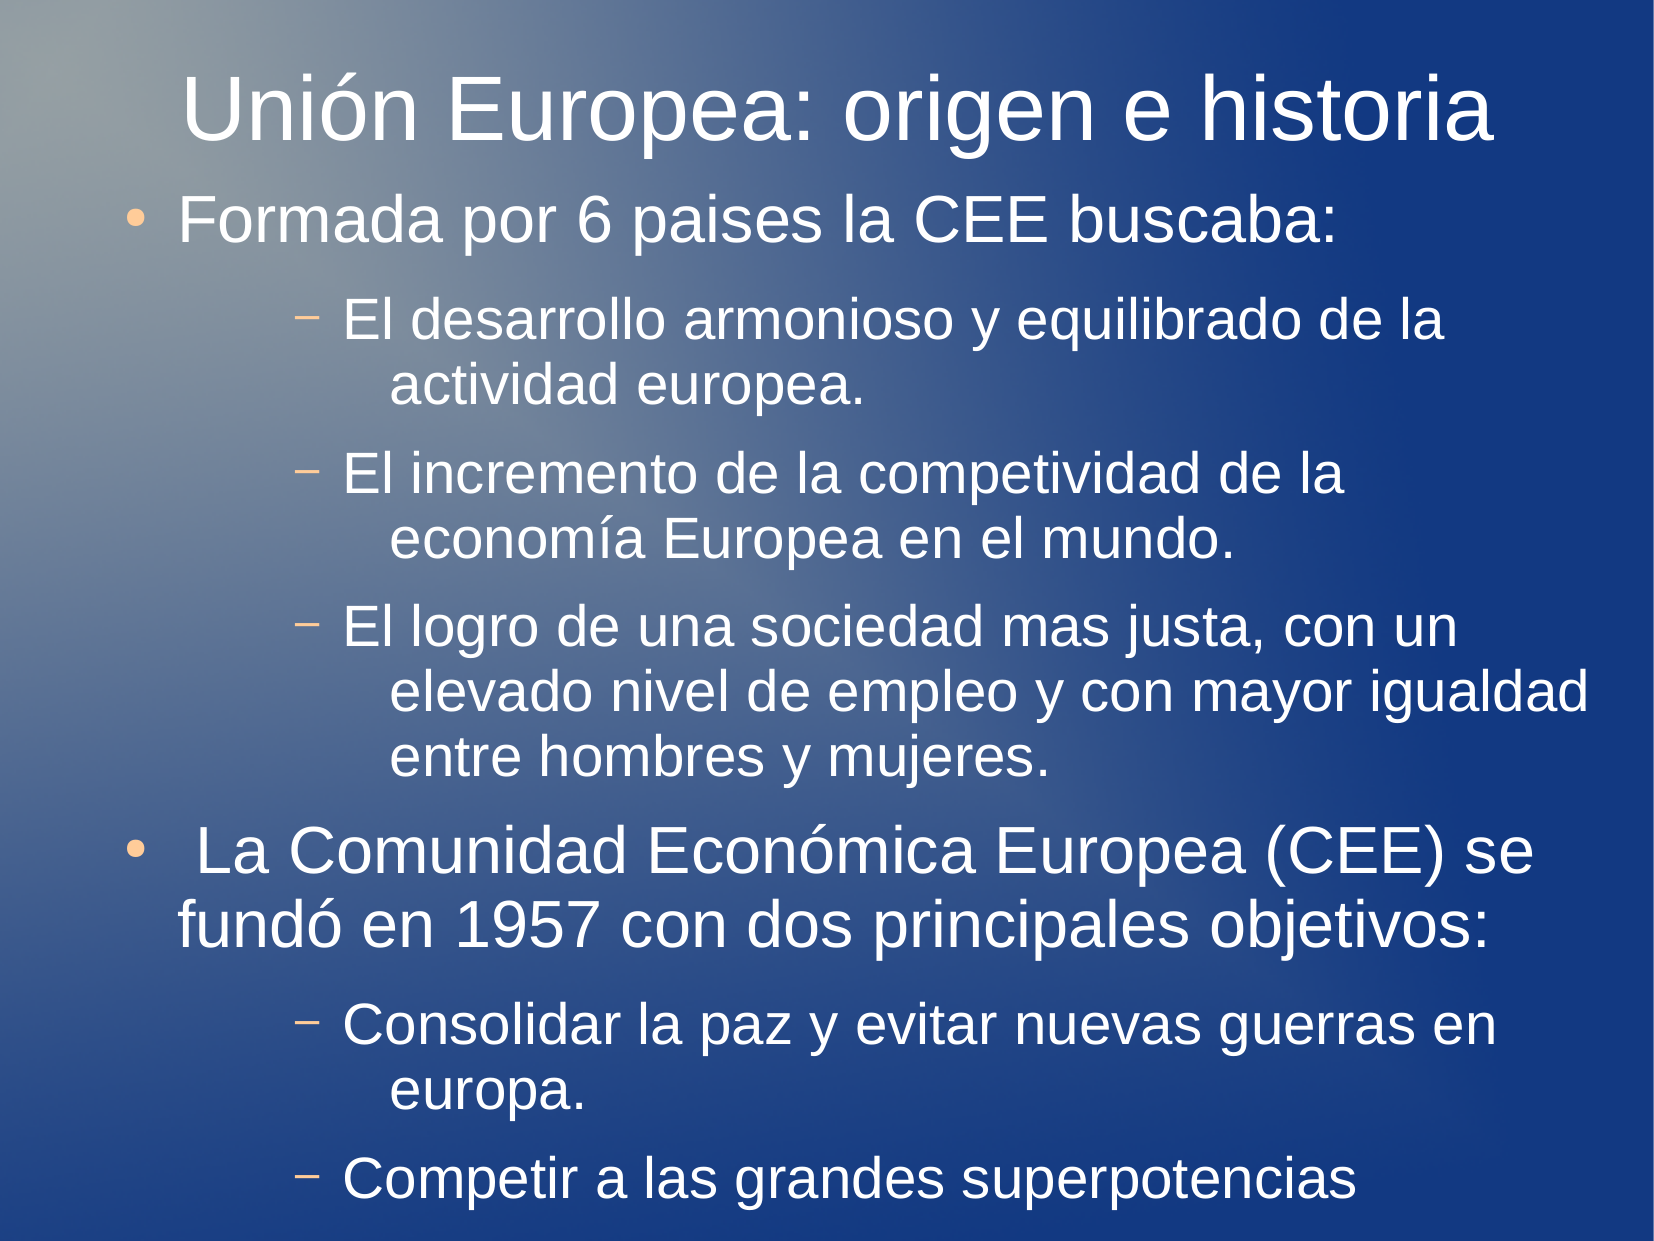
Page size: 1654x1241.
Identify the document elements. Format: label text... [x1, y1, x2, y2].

title Unión Europea: origen e historia [94, 5, 1583, 213]
list Formada por 6 paises la CEE buscaba: El desarrollo armonioso y equilibrado de la actividad europea. El incremento de la competividad de la economía Europea en el mundo. El logro de una sociedad mas justa, con un elevado nivel de empleo y con mayor igualdad entre hombres y mujeres. La Comunidad Económica Europea (CEE) se fundó en 1957 con dos principales objetivos: Consolidar la paz y evitar nuevas guerras en europa. Competir a las grandes superpotencias [106, 182, 1595, 1241]
picture [0, 0, 1654, 1241]
